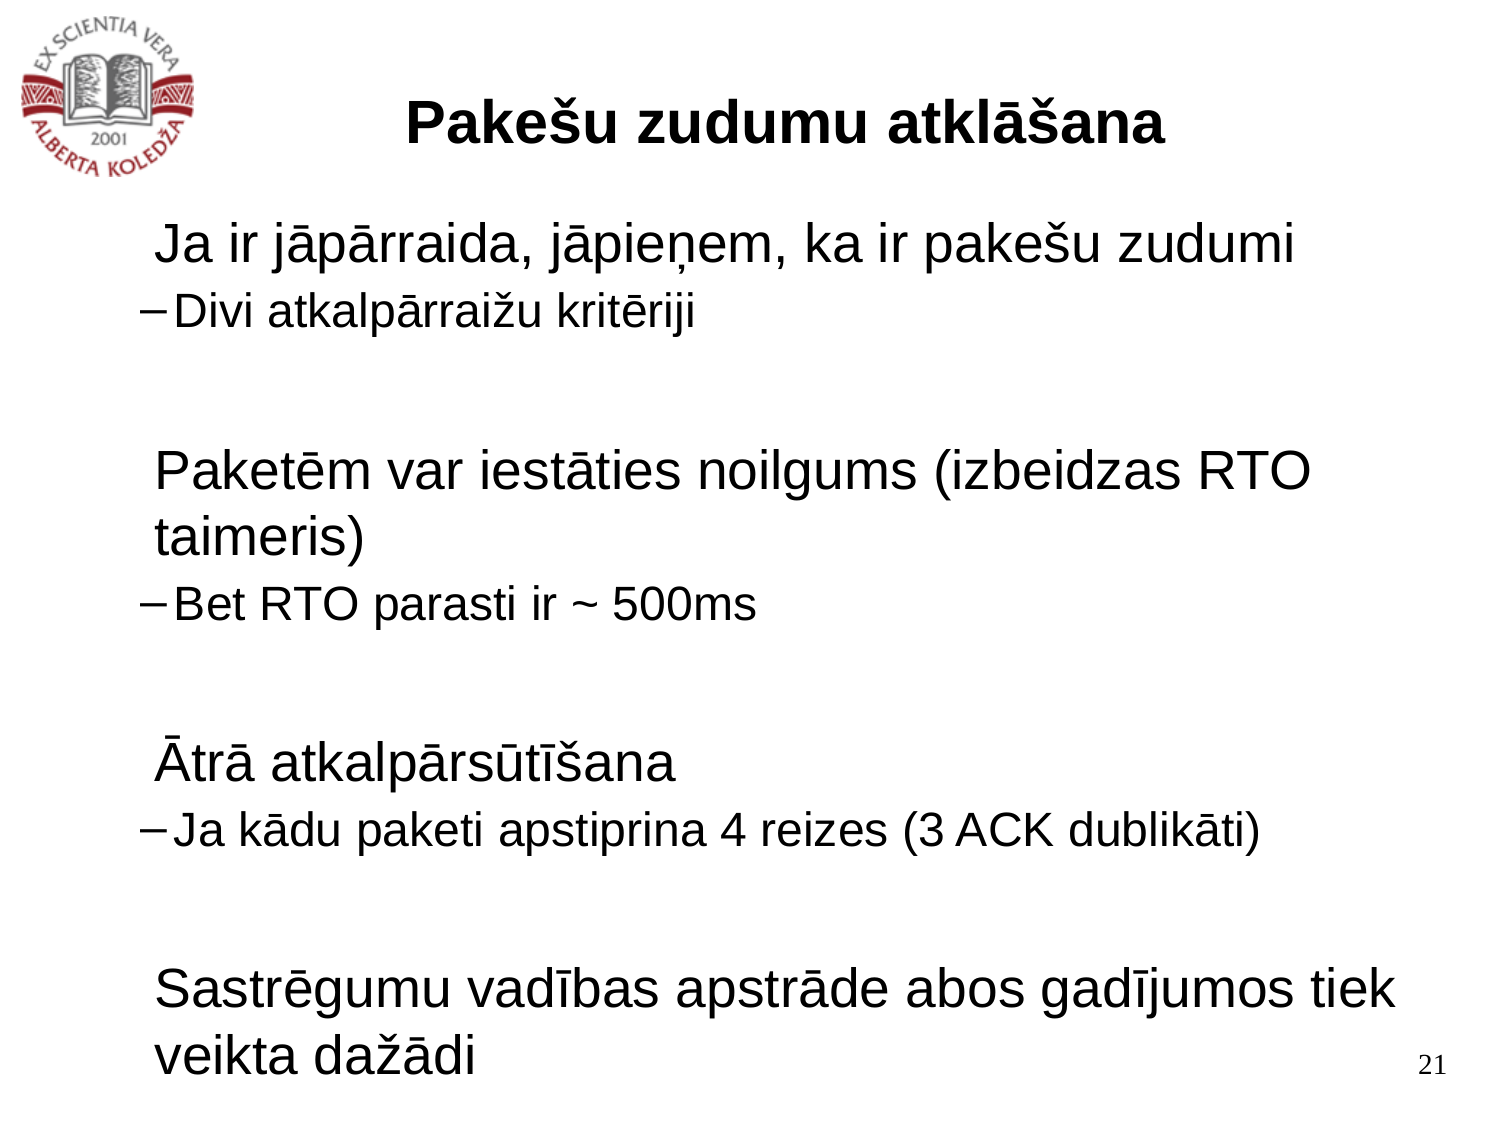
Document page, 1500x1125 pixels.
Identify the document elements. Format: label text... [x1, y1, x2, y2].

picture [21, 16, 194, 177]
list Ja ir jāpārraida, jāpieņem, ka ir pakešu zudumi Divi atkalpārraižu kritēriji Paketēm var iestāties noilgums (izbeidzas RTO taimeris) Bet RTO parasti ir ~ 500ms Ātrā atkalpārsūtīšana Ja kādu paketi apstiprina 4 reizes (3 ACK dublikāti) Sastrēgumu vadības apstrāde abos gadījumos tiek veikta dažādi [74, 200, 1463, 1101]
text_box <skaitlis> [1312, 1037, 1463, 1101]
title Pakešu zudumu atklāšana [49, 62, 1500, 175]
